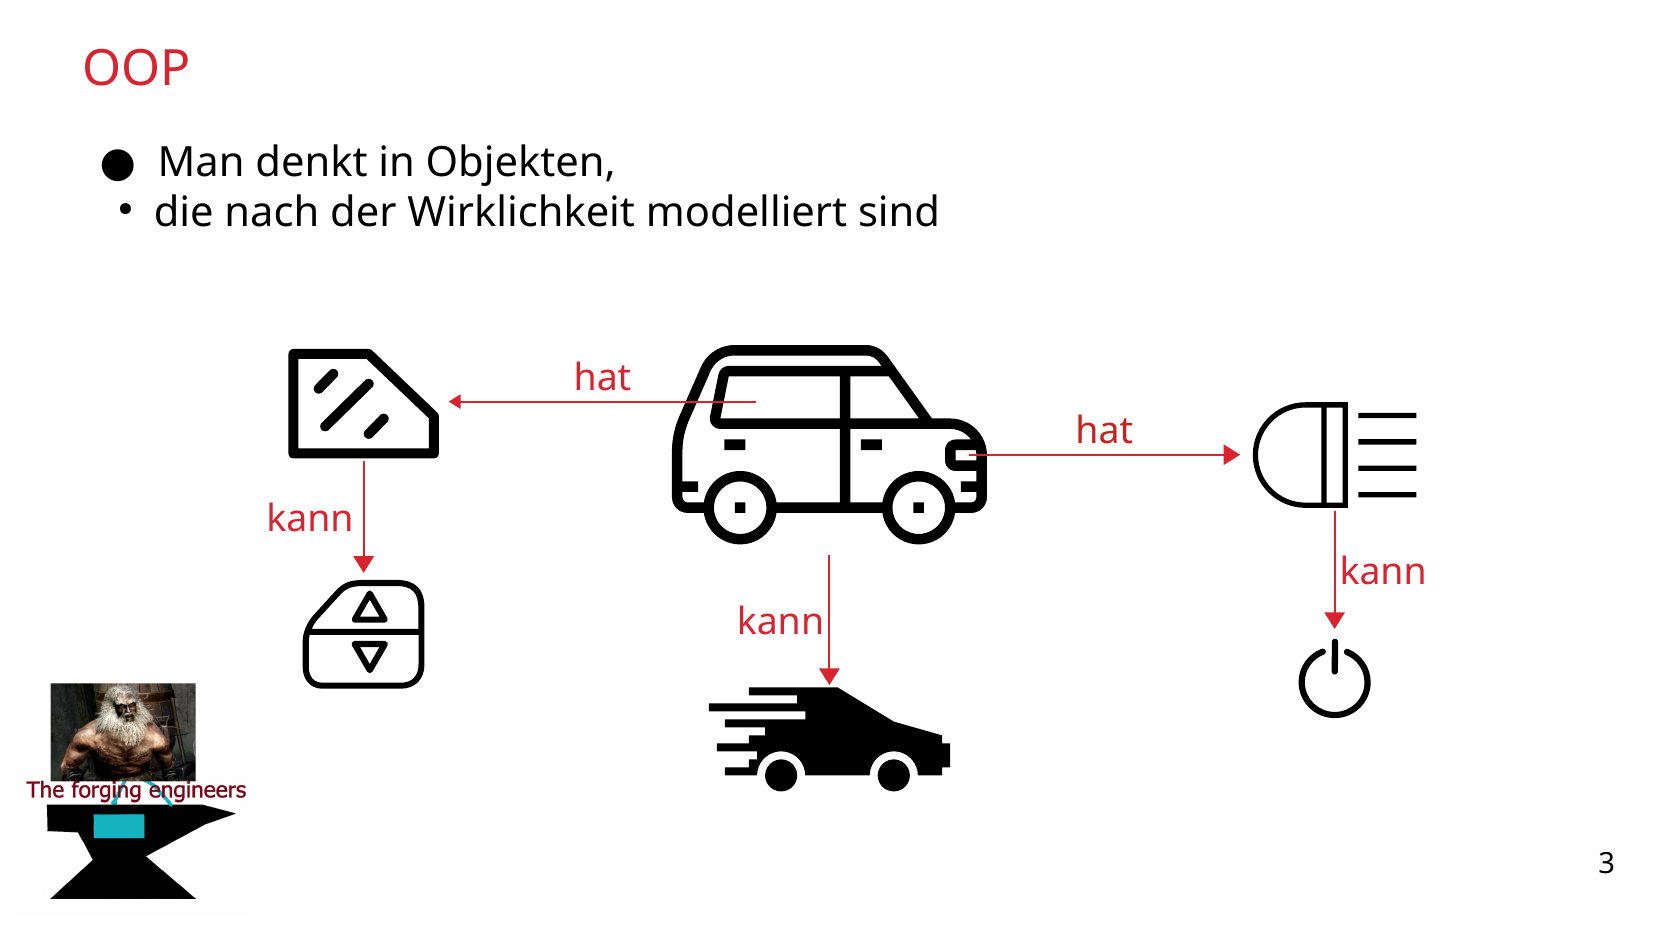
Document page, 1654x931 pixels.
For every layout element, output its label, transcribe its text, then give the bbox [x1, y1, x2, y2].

picture [661, 330, 998, 556]
text_box Man denkt in Objekten, die nach der Wirklichkeit modelliert sind [82, 135, 1560, 249]
picture [1251, 398, 1418, 512]
picture [283, 342, 444, 461]
picture [17, 679, 254, 916]
title OOP [82, 37, 1571, 95]
picture [1284, 628, 1385, 730]
picture [708, 685, 951, 792]
picture [302, 572, 426, 691]
